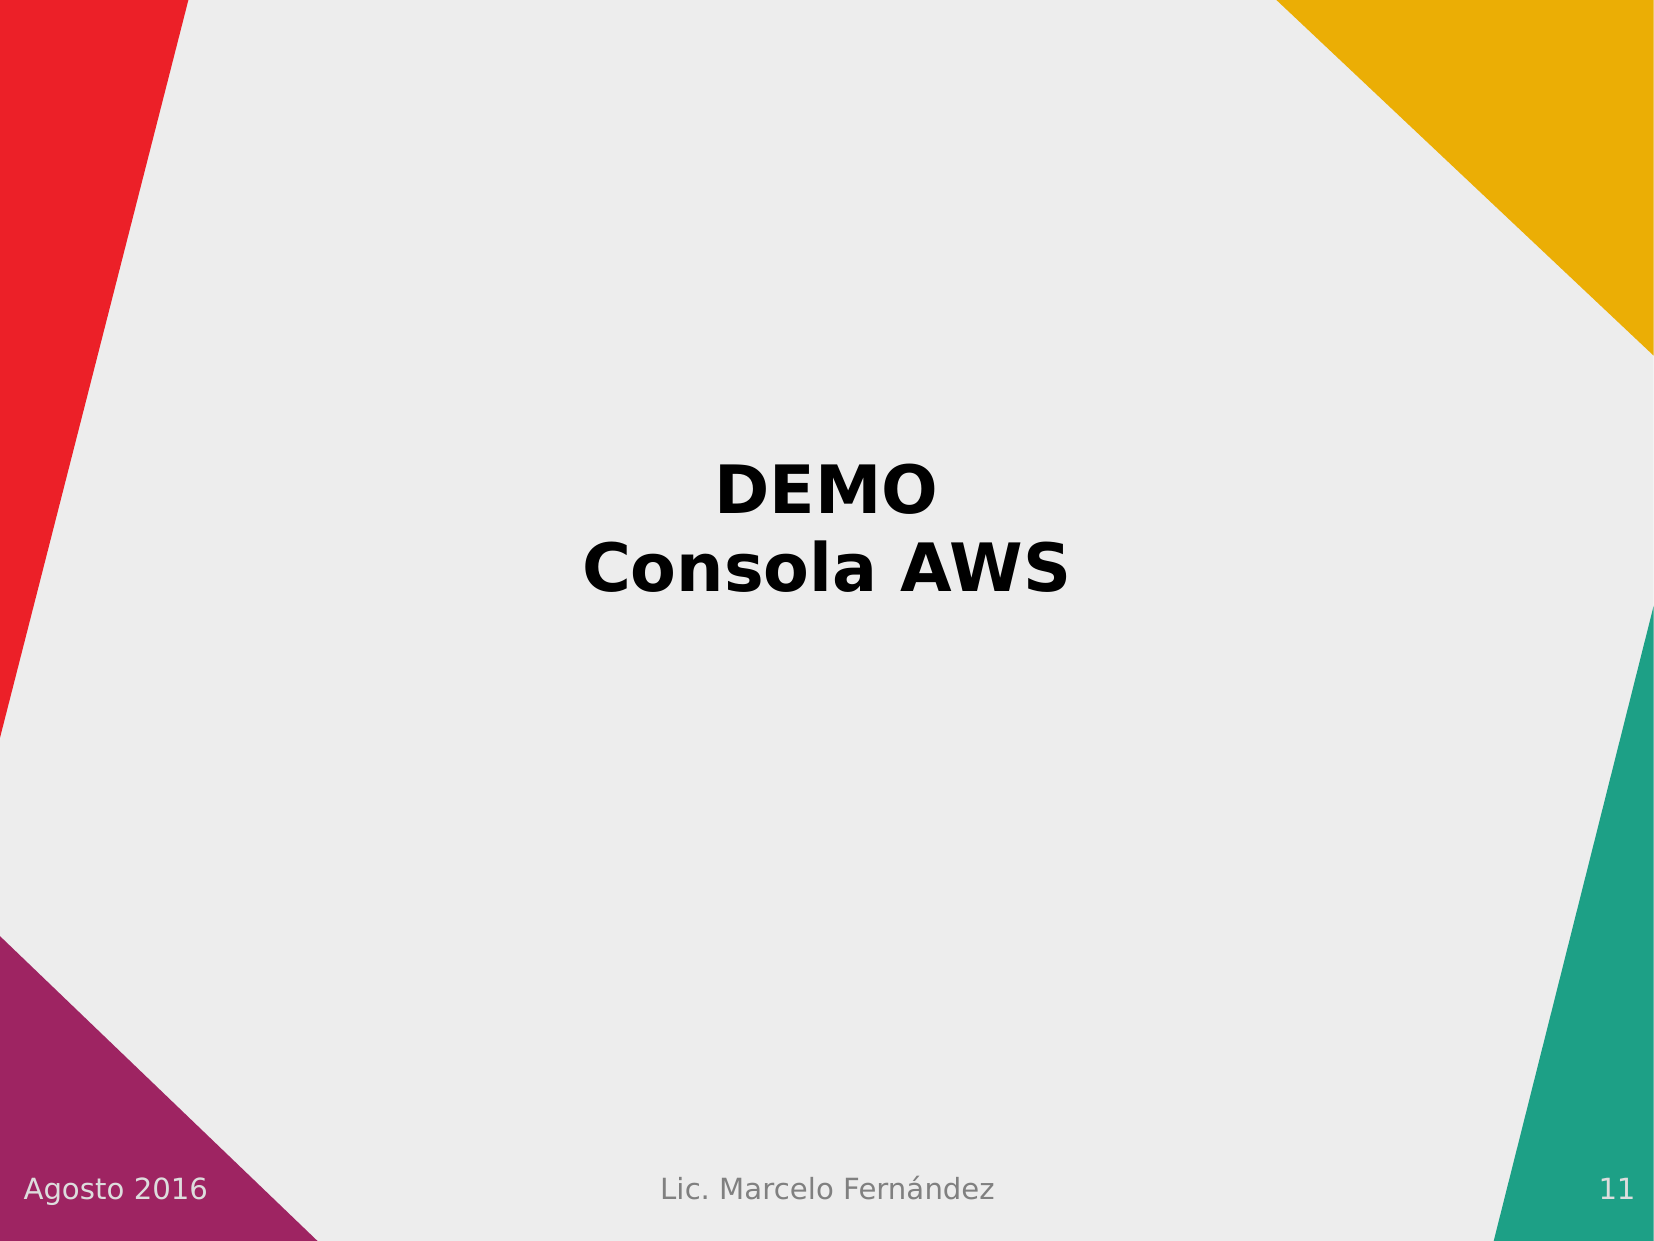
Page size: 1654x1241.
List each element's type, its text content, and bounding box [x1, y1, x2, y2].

subtitle DEMO Consola AWS [114, 73, 1539, 986]
